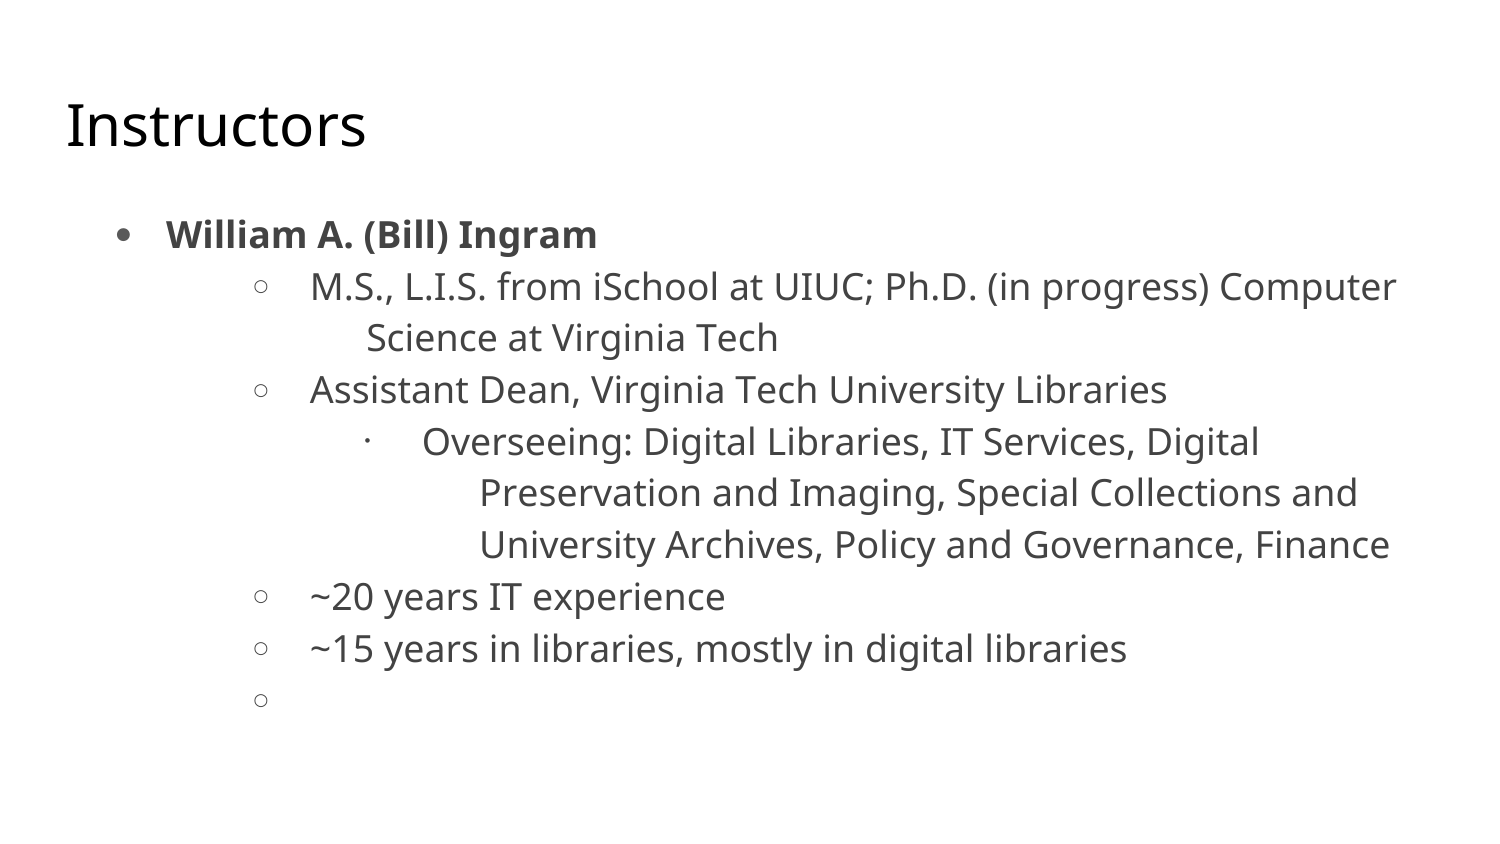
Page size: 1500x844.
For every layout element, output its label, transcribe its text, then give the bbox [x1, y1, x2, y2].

text_box William A. (Bill) Ingram M.S., L.I.S. from iSchool at UIUC; Ph.D. (in progress) Computer Science at Virginia Tech Assistant Dean, Virginia Tech University Libraries Overseeing: Digital Libraries, IT Services, Digital Preservation and Imaging, Special Collections and University Archives, Policy and Governance, Finance ~20 years IT experience ~15 years in libraries, mostly in digital libraries [51, 189, 1449, 750]
title Instructors [51, 72, 1449, 167]
